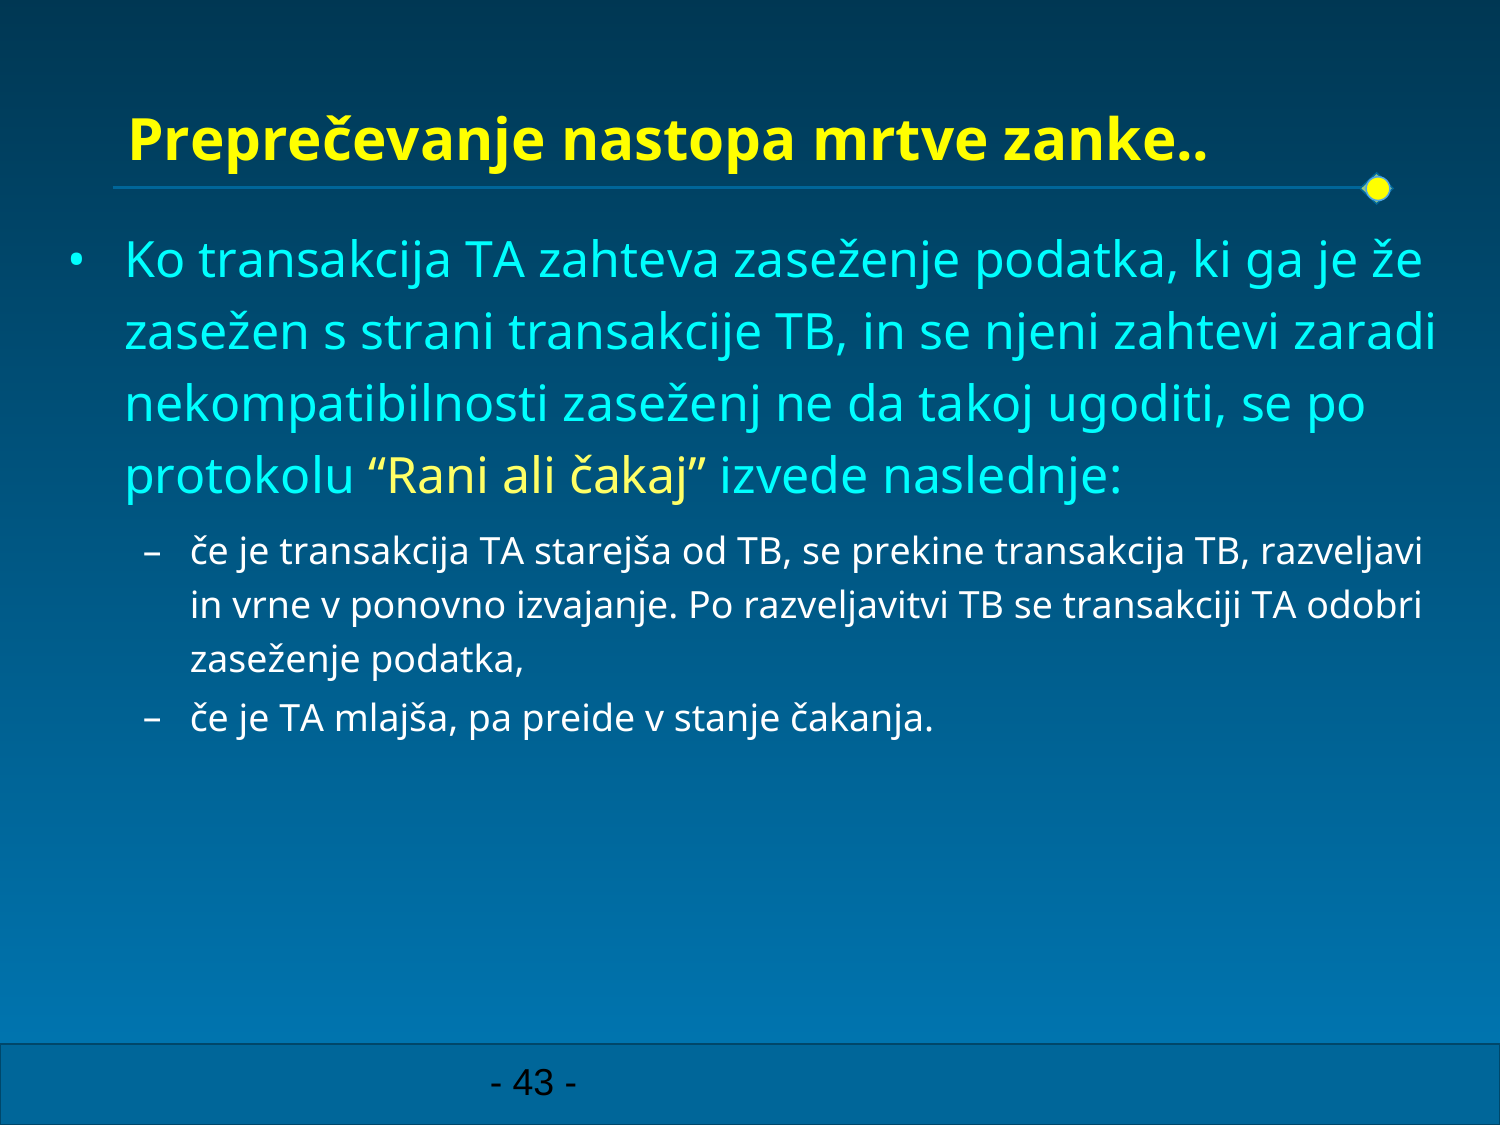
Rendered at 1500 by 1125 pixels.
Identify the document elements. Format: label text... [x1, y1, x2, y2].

list Ko transakcija TA zahteva zaseženje podatka, ki ga je že zasežen s strani transakcije TB, in se njeni zahtevi zaradi nekompatibilnosti zaseženj ne da takoj ugoditi, se po protokolu “Rani ali čakaj” izvede naslednje: če je transakcija TA starejša od TB, se prekine transakcija TB, razveljavi in vrne v ponovno izvajanje. Po razveljavitvi TB se transakciji TA odobri zaseženje podatka, če je TA mlajša, pa preide v stanje čakanja. [53, 207, 1479, 942]
title Preprečevanje nastopa mrtve zanke.. [112, 94, 1388, 181]
